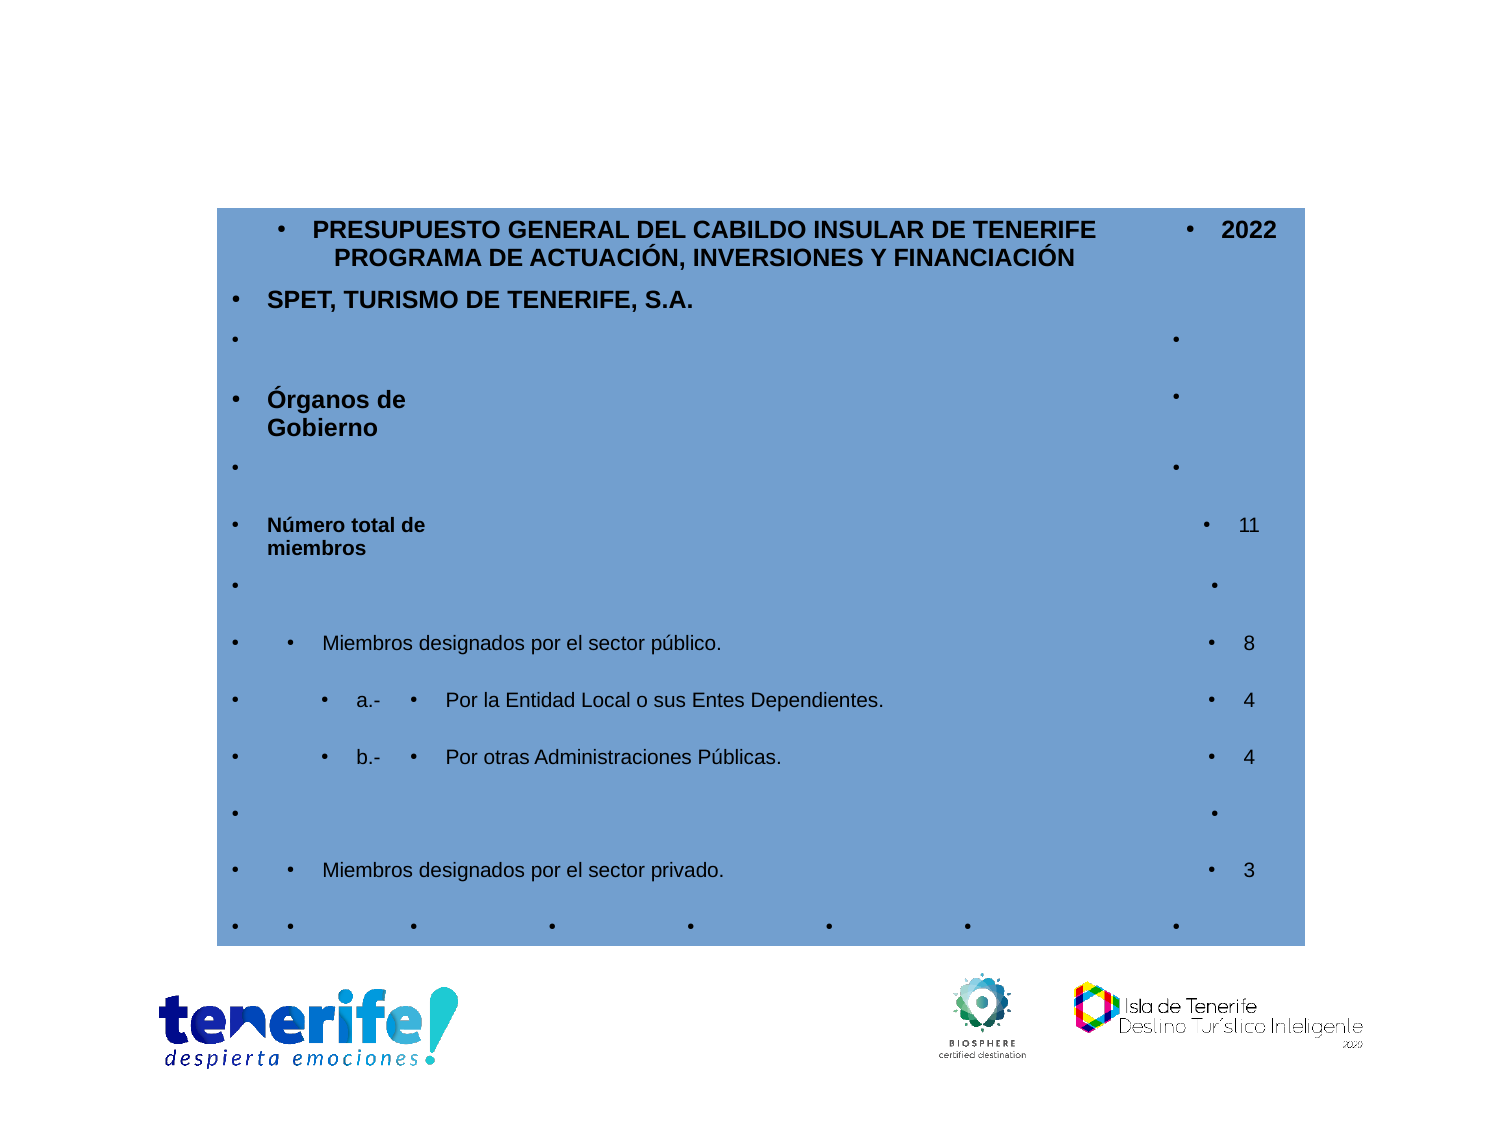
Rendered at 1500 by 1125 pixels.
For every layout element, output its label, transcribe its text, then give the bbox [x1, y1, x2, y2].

table_cell [811, 568, 949, 624]
table_cell [217, 681, 272, 738]
table_cell [217, 449, 272, 506]
table_cell [811, 449, 949, 506]
table_cell [811, 624, 949, 681]
table_cell [811, 738, 949, 795]
table_cell [272, 322, 395, 379]
table_cell [534, 908, 672, 946]
table_cell [395, 908, 534, 946]
table_cell 8 [1158, 624, 1305, 681]
table_cell [949, 795, 1158, 852]
table_cell [395, 568, 534, 624]
table_cell [534, 449, 672, 506]
table_cell [1158, 322, 1305, 379]
table_cell [672, 795, 811, 852]
table_cell [1158, 568, 1305, 624]
table_cell [949, 624, 1158, 681]
table_cell Órganos de Gobierno [217, 379, 534, 449]
table_cell 11 [1158, 506, 1305, 568]
table_cell Por la Entidad Local o sus Entes Dependientes. [395, 681, 949, 738]
table_cell SPET, TURISMO DE TENERIFE, S.A. [217, 279, 1305, 322]
table_cell [949, 738, 1158, 795]
table_cell [1158, 449, 1305, 506]
table_cell [1158, 908, 1305, 946]
table_cell [811, 379, 949, 449]
table_cell [534, 795, 672, 852]
table_cell [217, 738, 272, 795]
table_header 2022 [1158, 208, 1305, 279]
picture [1074, 981, 1363, 1051]
table_header PRESUPUESTO GENERAL DEL CABILDO INSULAR DE TENERIFE PROGRAMA DE ACTUACIÓN, INVERSIONES Y FINANCIACIÓN [217, 208, 1158, 279]
table_cell [272, 449, 395, 506]
table_cell 4 [1158, 681, 1305, 738]
table_cell [217, 852, 272, 908]
table_cell [1158, 795, 1305, 852]
table_cell [672, 506, 811, 568]
table_cell [534, 506, 672, 568]
table_cell [672, 379, 811, 449]
table_cell [217, 322, 272, 379]
table_cell Número total de miembros [217, 506, 534, 568]
table_cell a.- [272, 681, 395, 738]
table_cell [949, 568, 1158, 624]
table_cell [949, 379, 1158, 449]
table_cell [949, 322, 1158, 379]
table_cell [811, 908, 949, 946]
table_cell [811, 506, 949, 568]
table_cell 3 [1158, 852, 1305, 908]
table_cell Miembros designados por el sector privado. [272, 852, 811, 908]
table_cell [672, 568, 811, 624]
table_cell [811, 852, 949, 908]
table_cell [811, 795, 949, 852]
table_cell [949, 449, 1158, 506]
table_cell [534, 568, 672, 624]
table_cell [272, 568, 395, 624]
table_cell [217, 568, 272, 624]
table_cell [949, 506, 1158, 568]
table_cell [272, 908, 395, 946]
table_cell [534, 379, 672, 449]
table_cell [217, 908, 272, 946]
table_cell [672, 449, 811, 506]
table_cell [395, 795, 534, 852]
table_cell [672, 908, 811, 946]
picture [918, 963, 1046, 1069]
table_cell [1158, 379, 1305, 449]
table_cell [949, 852, 1158, 908]
table_cell [217, 624, 272, 681]
table_cell [672, 322, 811, 379]
table_cell Miembros designados por el sector público. [272, 624, 811, 681]
table_cell [395, 322, 534, 379]
picture [159, 987, 458, 1069]
table_cell [811, 322, 949, 379]
table_cell 4 [1158, 738, 1305, 795]
table_cell Por otras Administraciones Públicas. [395, 738, 811, 795]
table_cell b.- [272, 738, 395, 795]
table_cell [949, 681, 1158, 738]
table_cell [217, 795, 272, 852]
table_cell [395, 449, 534, 506]
table_cell [949, 908, 1158, 946]
table_cell [534, 322, 672, 379]
table_cell [272, 795, 395, 852]
